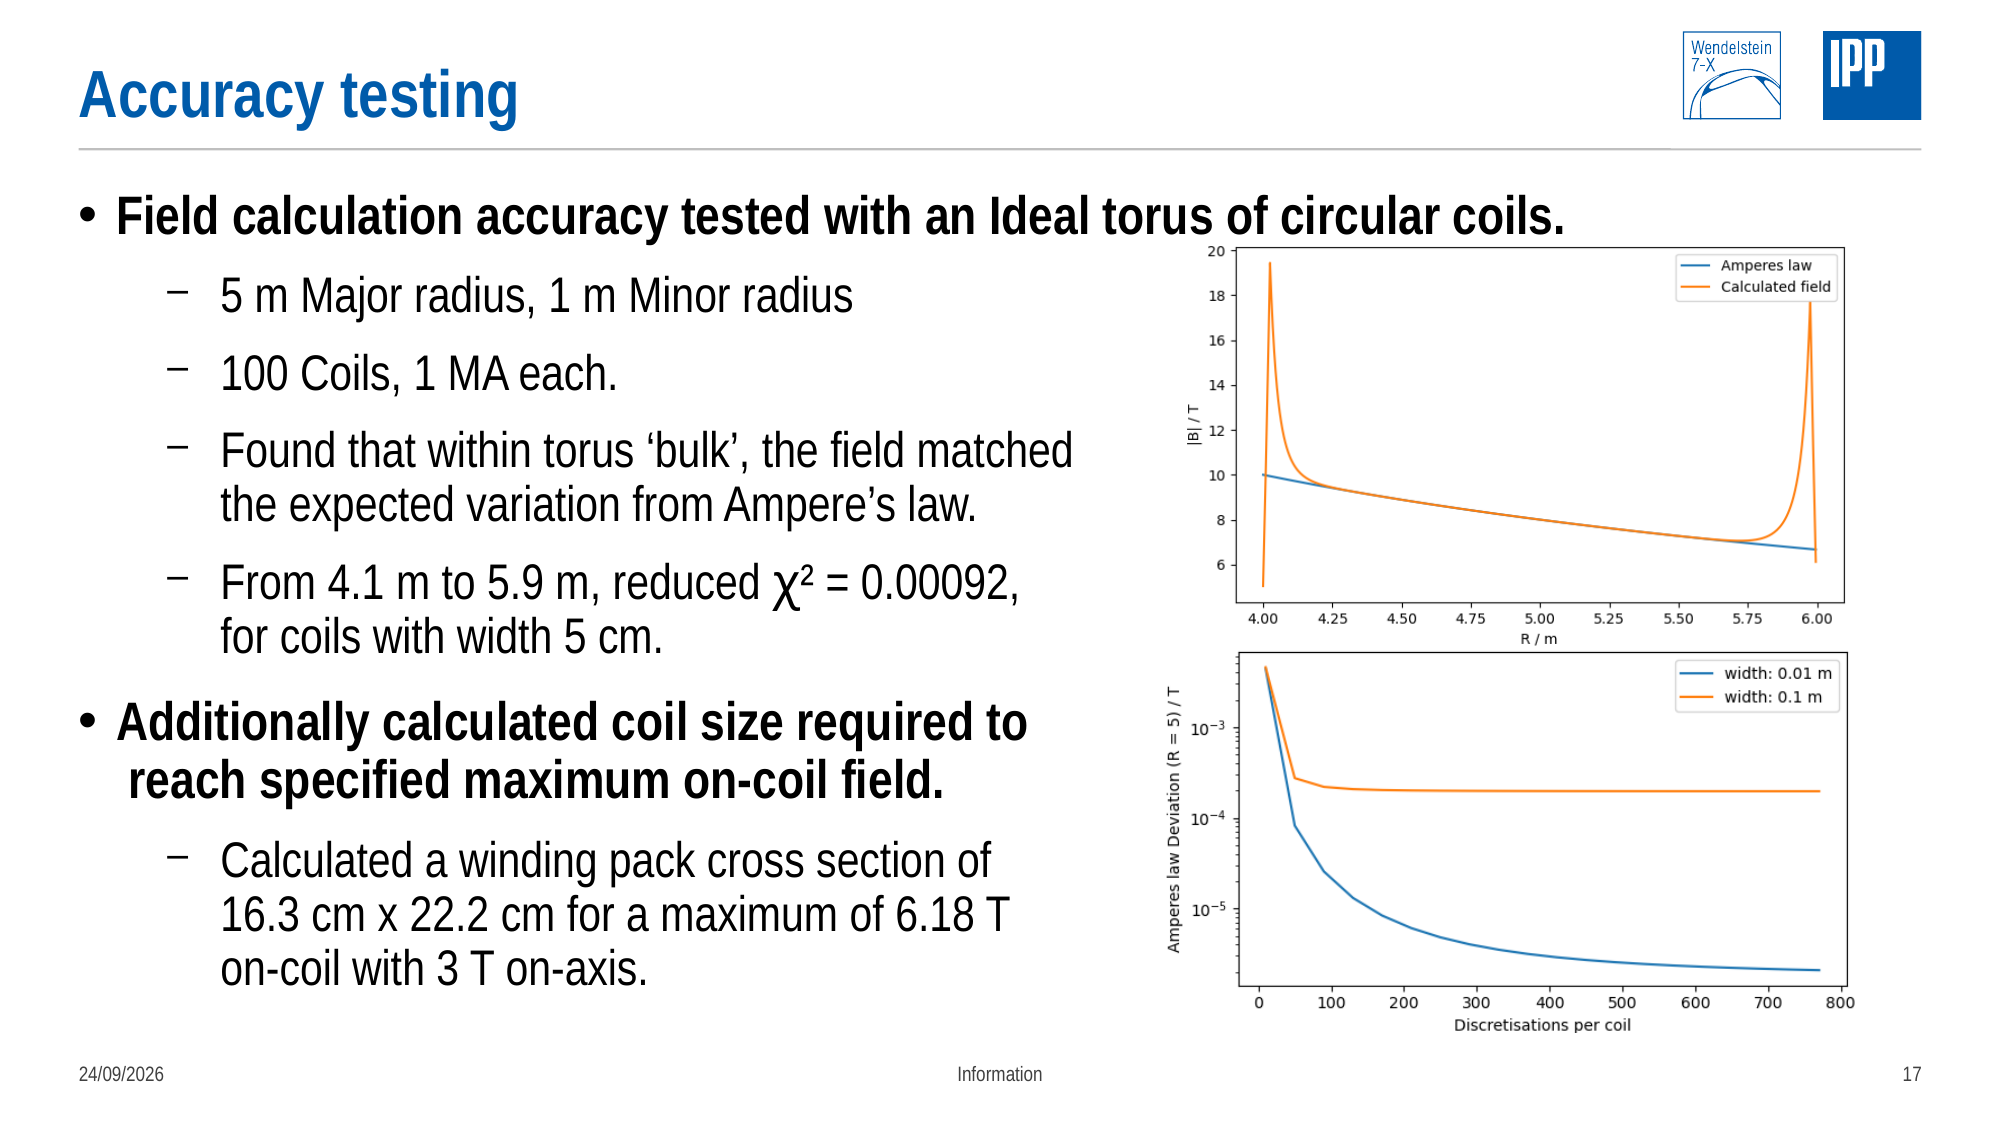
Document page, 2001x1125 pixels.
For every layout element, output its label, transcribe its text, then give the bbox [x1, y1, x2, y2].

picture [1160, 238, 1857, 1033]
title Accuracy testing [78, 30, 1638, 139]
list Field calculation accuracy tested with an Ideal torus of circular coils. 5 m Major radius, 1 m Minor radius 100 Coils, 1 MA each. Found that within torus ‘bulk’, the field matched the expected variation from Ampere’s law. From 4.1 m to 5.9 m, reduced χ² = 0.00092, for coils with width 5 cm. Additionally calculated coil size required to reach specified maximum on-coil field. Calculated a winding pack cross section of 16.3 cm x 22.2 cm for a maximum of 6.18 T on-coil with 3 T on-axis. [78, 179, 1922, 1018]
slide_number <number> [1744, 1042, 1922, 1103]
footer Information [297, 1042, 1703, 1103]
slide_number 18/03/2022 [78, 1042, 262, 1103]
